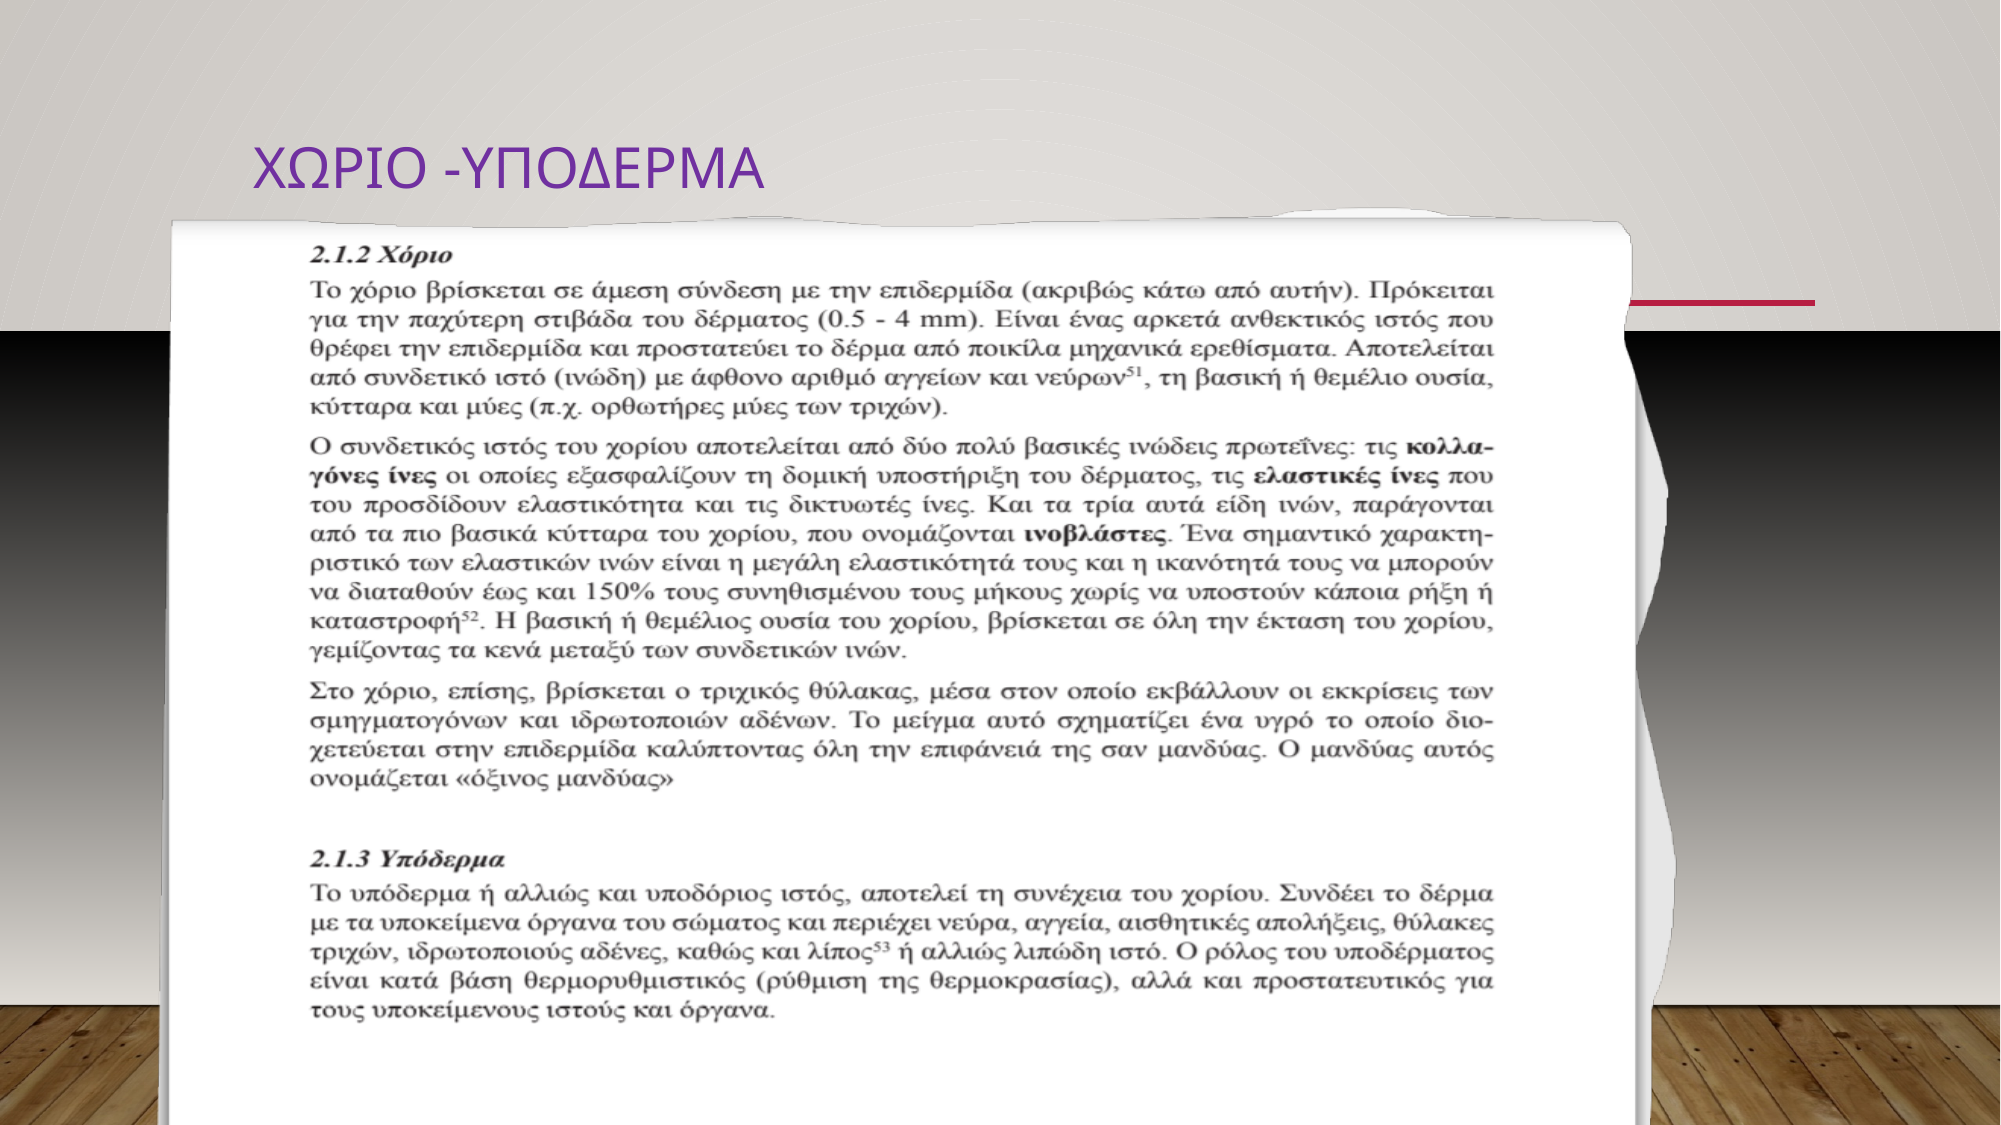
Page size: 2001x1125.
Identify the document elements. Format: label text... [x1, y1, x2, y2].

title ΧΩΡΙΟ -ΥΠΟΔΕΡΜΑ [238, 131, 839, 202]
picture [148, 202, 1684, 1125]
